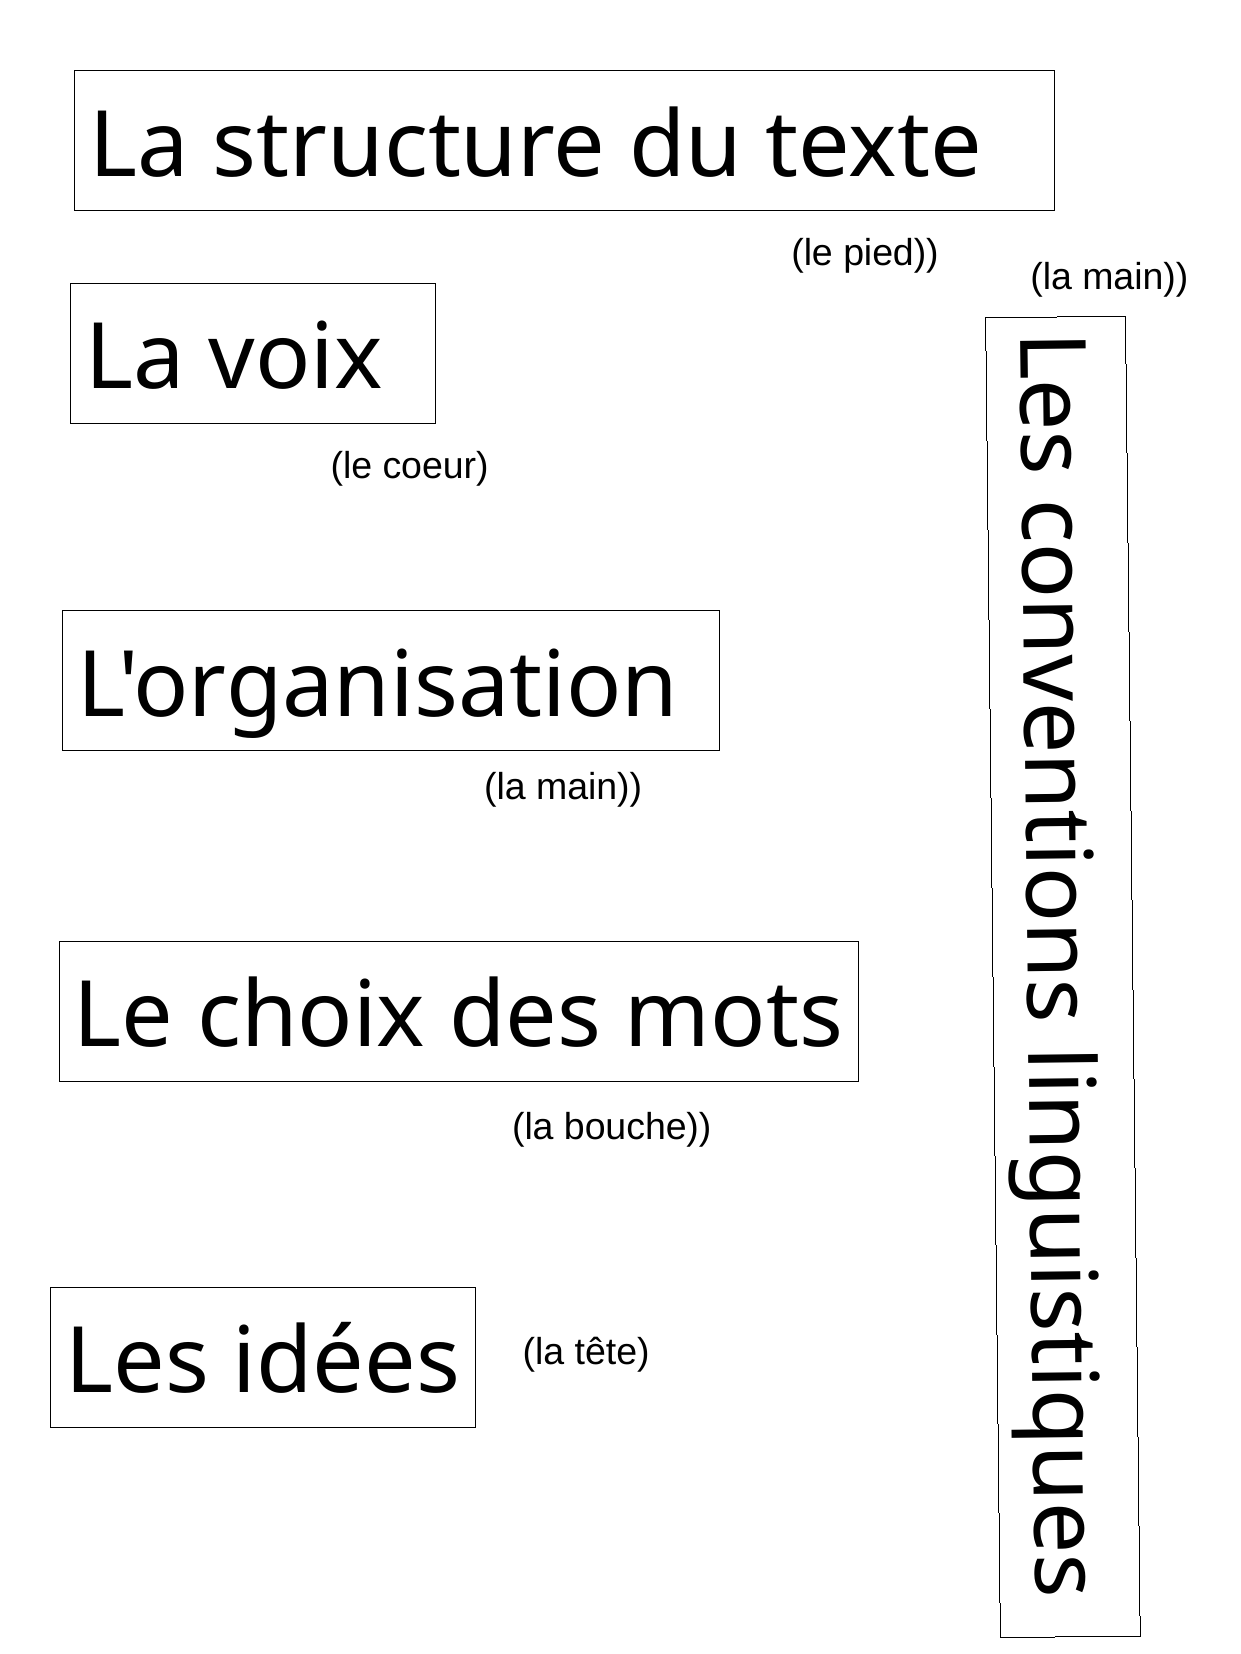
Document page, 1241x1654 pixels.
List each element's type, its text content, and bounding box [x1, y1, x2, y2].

text_box (la tête) [507, 1322, 665, 1380]
text_box La voix [70, 283, 436, 417]
text_box (le coeur) [315, 437, 504, 494]
text_box (la main)) [469, 758, 657, 815]
text_box Le choix des mots [59, 941, 839, 1075]
text_box La structure du texte [74, 70, 1055, 205]
text_box (la bouche)) [497, 1098, 727, 1156]
text_box Les conventions linguistiques [992, 316, 1140, 1607]
text_box L'organisation [62, 610, 720, 745]
text_box (le pied)) [776, 224, 954, 282]
text_box Les idées [50, 1287, 463, 1421]
text_box (la main)) [1015, 248, 1204, 305]
